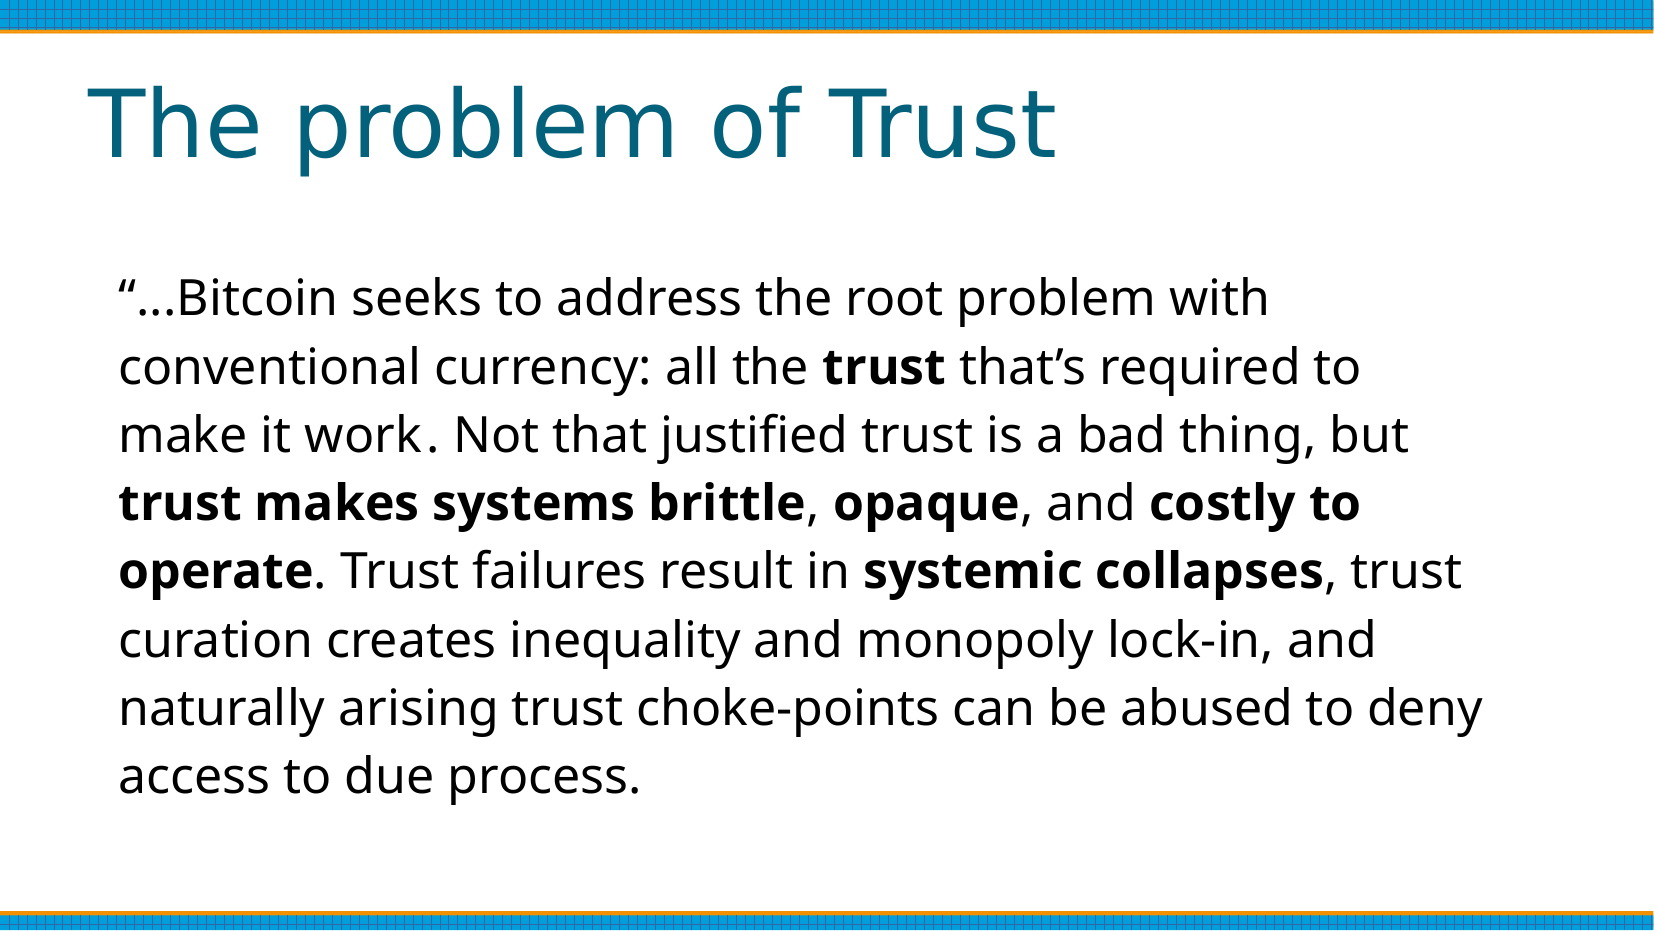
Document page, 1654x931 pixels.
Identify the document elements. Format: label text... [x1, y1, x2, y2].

title The problem of Trust [88, 44, 1565, 207]
text_box “...Bitcoin seeks to address the root problem with conventional currency: all the trust that’s required to make it work . Not that justified trust is a bad thing, but trust makes systems brittle, opaque, and costly to operate. Trust failures result in systemic collapses, trust curation creates inequality and monopoly lock-in, and naturally arising trust choke-points can be abused to deny access to due process. [112, 245, 1501, 826]
